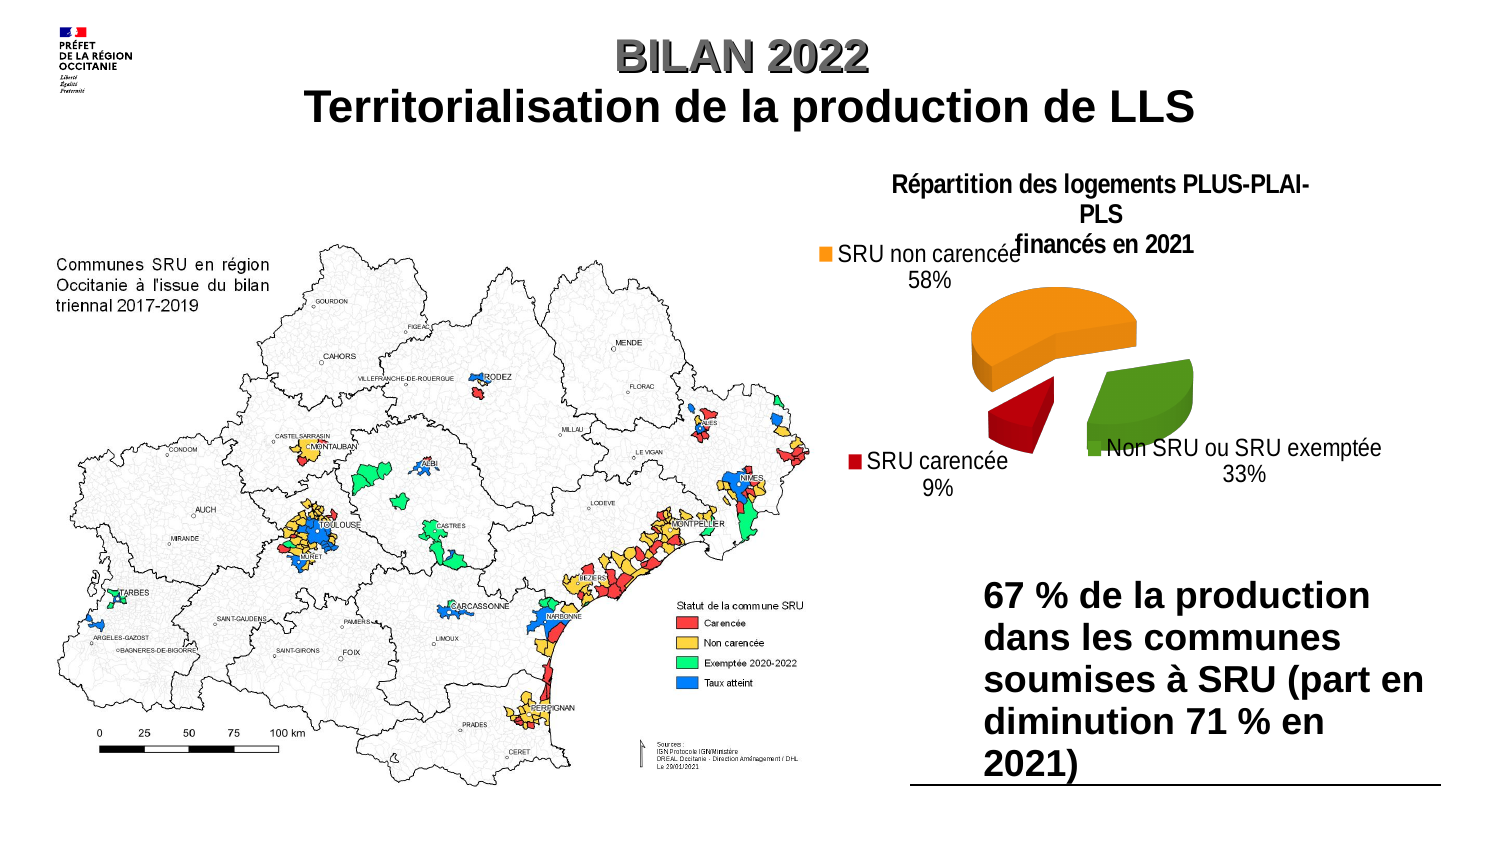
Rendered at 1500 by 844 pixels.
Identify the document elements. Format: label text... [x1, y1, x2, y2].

text_box 67 % de la production dans les communes soumises à SRU (part en diminution 71 % en 2021) [968, 566, 1441, 792]
title Territorialisation de la production de LLS [59, 47, 1441, 166]
chart [814, 146, 1465, 536]
list BILAN 2022 [543, 29, 1441, 89]
picture [0, 188, 910, 832]
